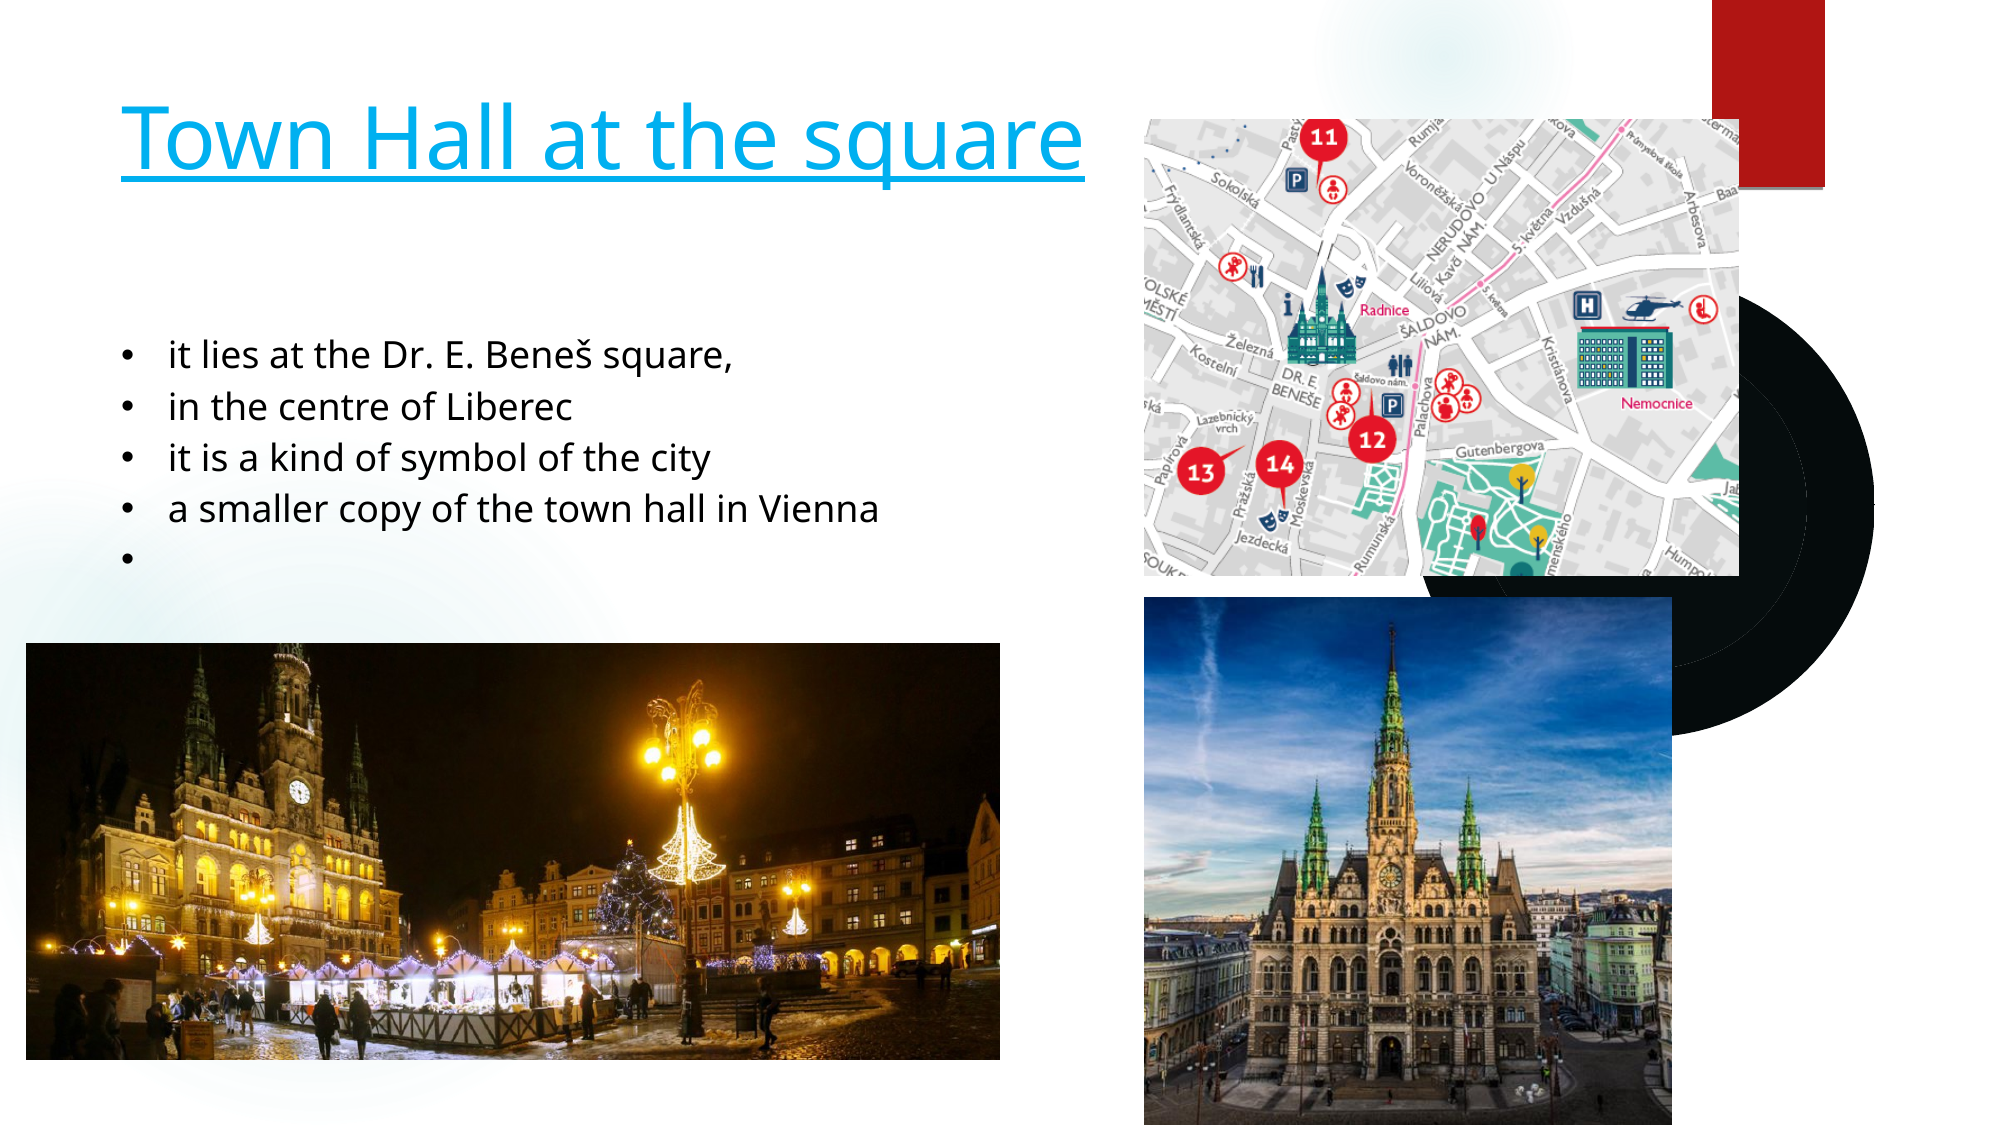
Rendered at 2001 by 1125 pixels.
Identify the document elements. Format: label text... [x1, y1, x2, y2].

text_box it lies at the Dr. E. Beneš square, in the centre of Liberec it is a kind of symbol of the city a smaller copy of the town hall in Vienna [106, 270, 969, 611]
title Town Hall at the square [106, 74, 1649, 305]
picture [1144, 119, 1739, 577]
picture [1144, 597, 1672, 1125]
picture [26, 643, 1000, 1060]
